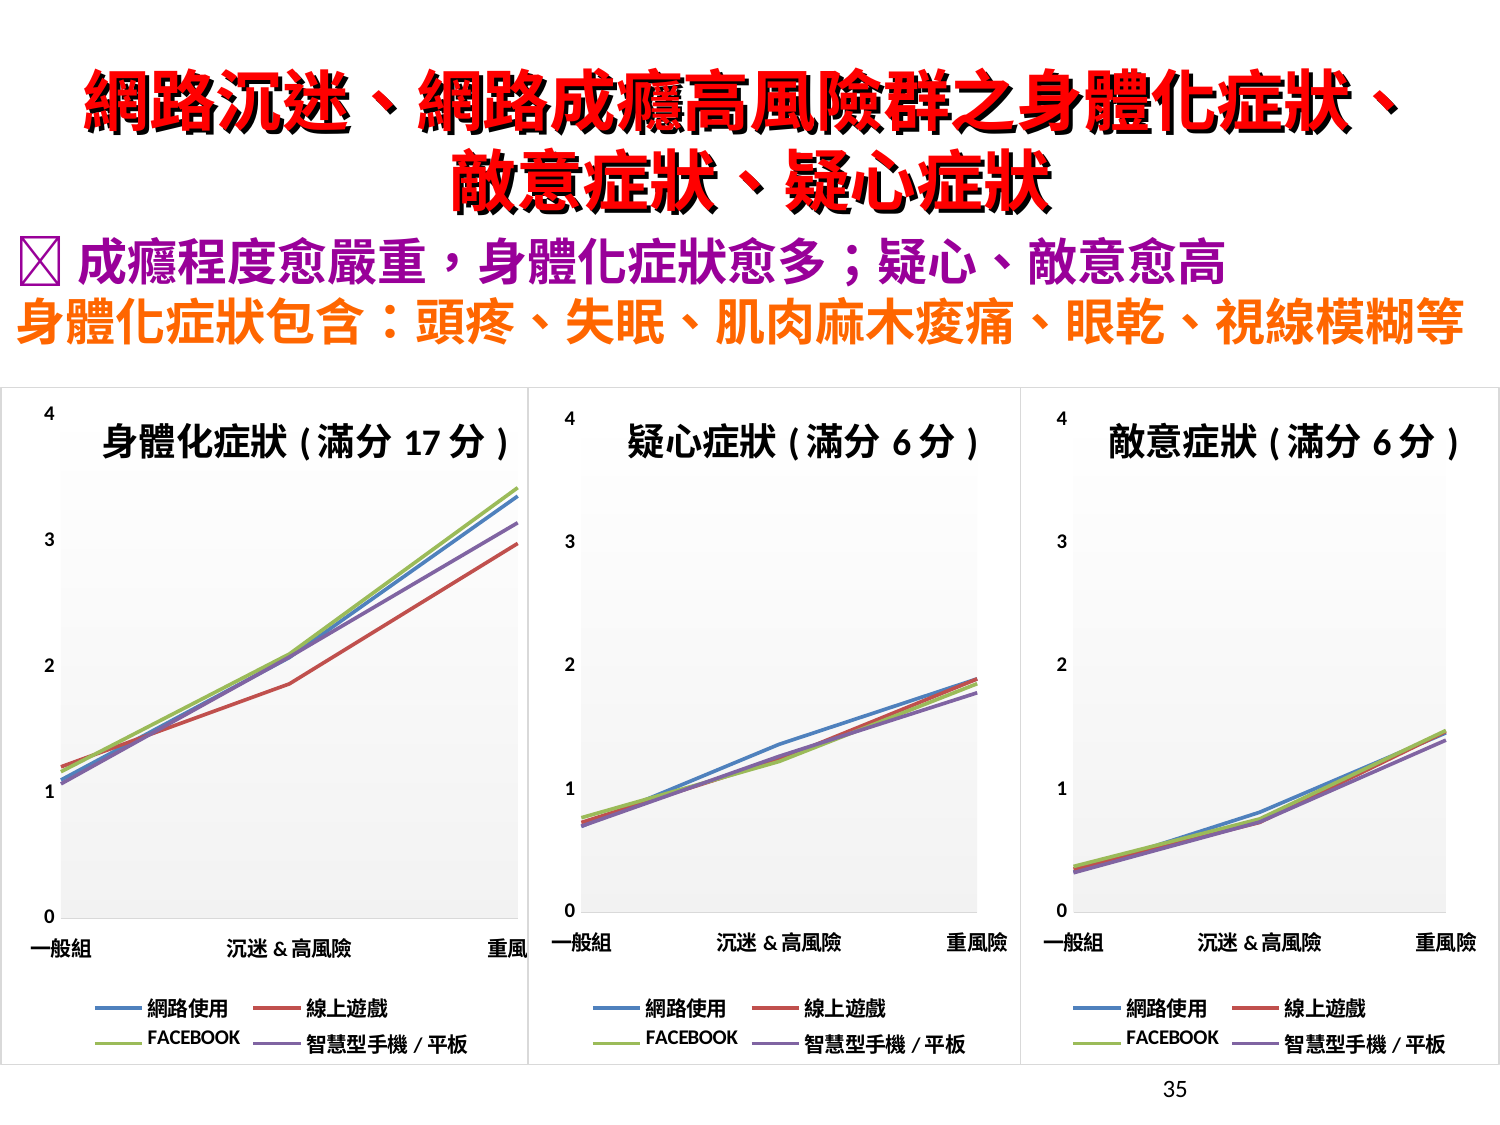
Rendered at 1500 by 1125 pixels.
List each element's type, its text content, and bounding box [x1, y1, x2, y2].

title 網路沉迷、網路成癮高風險群之身體化症狀、 敵意症狀、疑心症狀 [0, 45, 1500, 222]
text_box 35 [1147, 1065, 1498, 1125]
chart [0, 386, 1500, 1066]
text_box 成癮程度愈嚴重，身體化症狀愈多；疑心、敵意愈高 身體化症狀包含：頭疼、失眠、肌肉麻木痠痛、眼乾、視線模糊等 [0, 222, 1500, 359]
